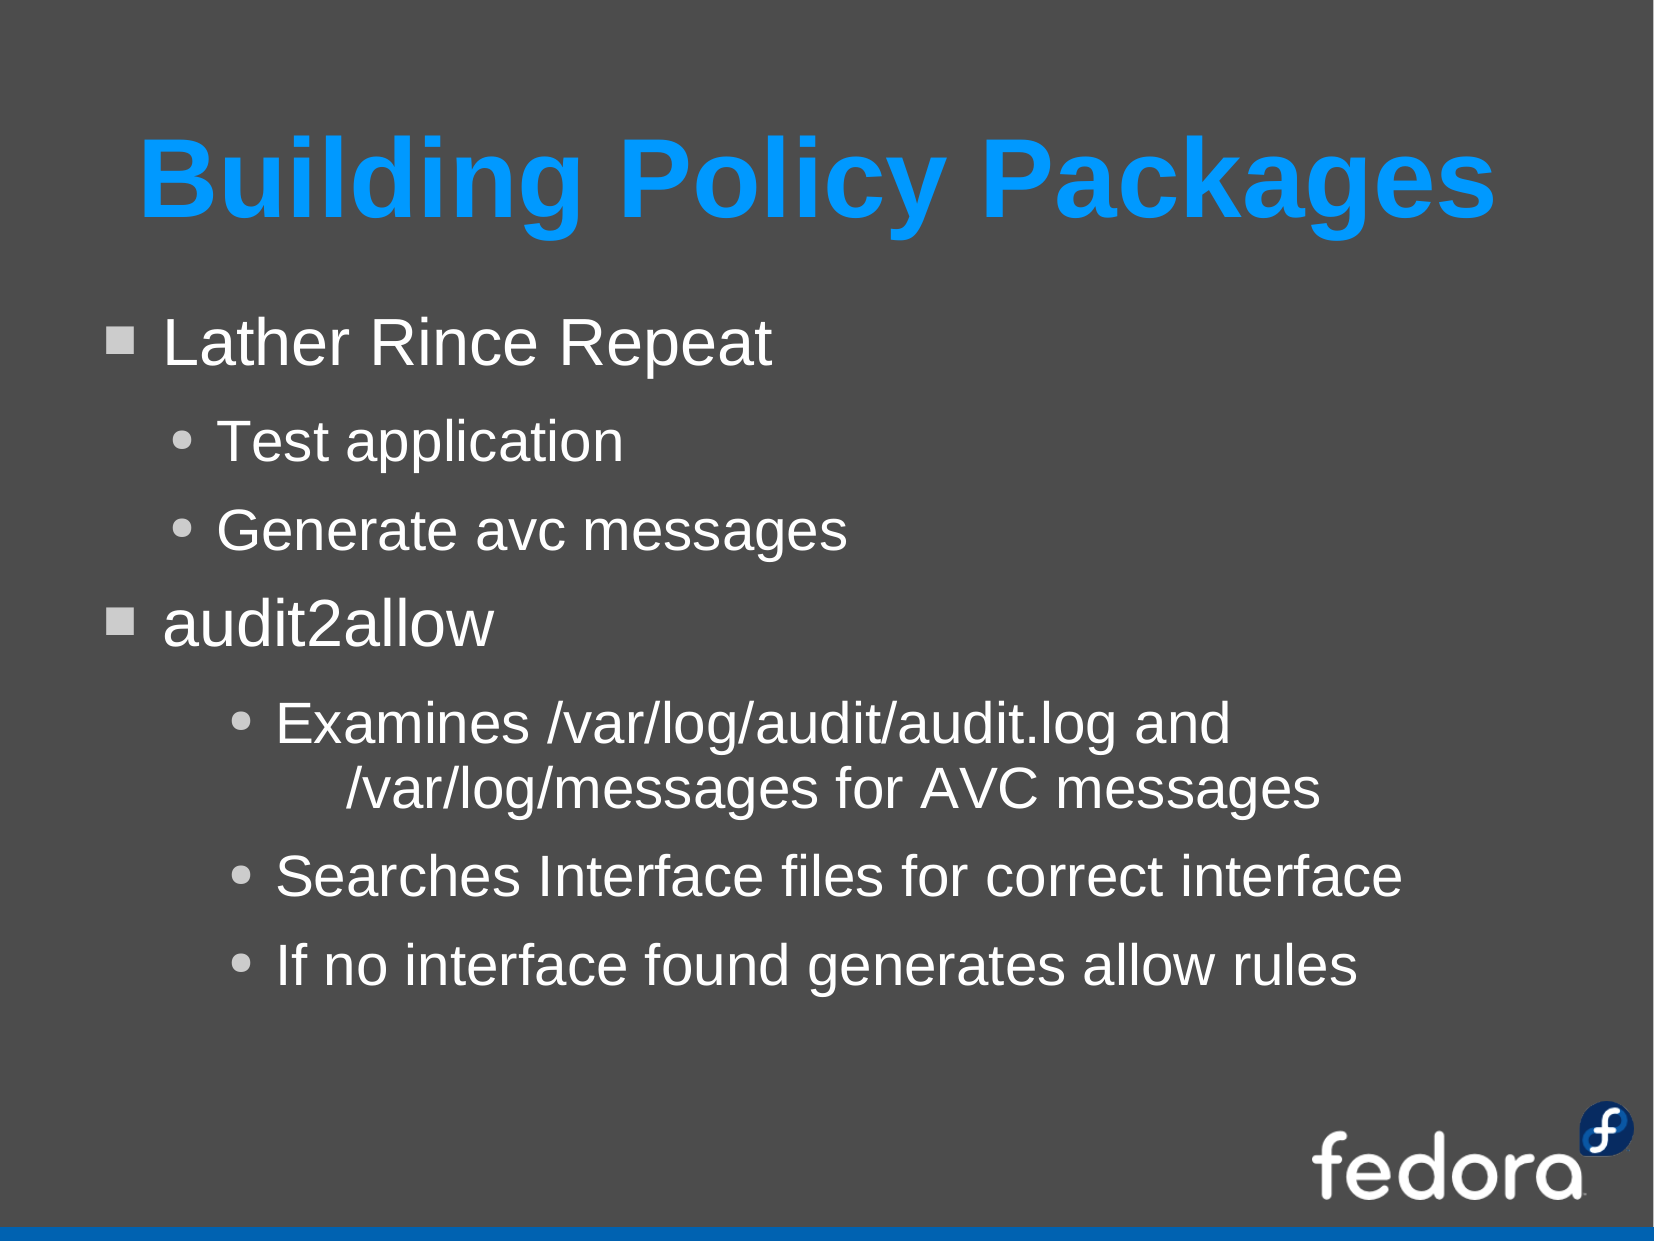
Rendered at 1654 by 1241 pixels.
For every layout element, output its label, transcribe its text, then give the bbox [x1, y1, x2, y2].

title Building Policy Packages [112, 74, 1525, 282]
list Lather Rince Repeat Test application Generate avc messages audit2allow Examines /var/log/audit/audit.log and /var/log/messages for AVC messages Searches Interface files for correct interface If no interface found generates allow rules [94, 304, 1651, 1174]
picture [1312, 1174, 1634, 1200]
